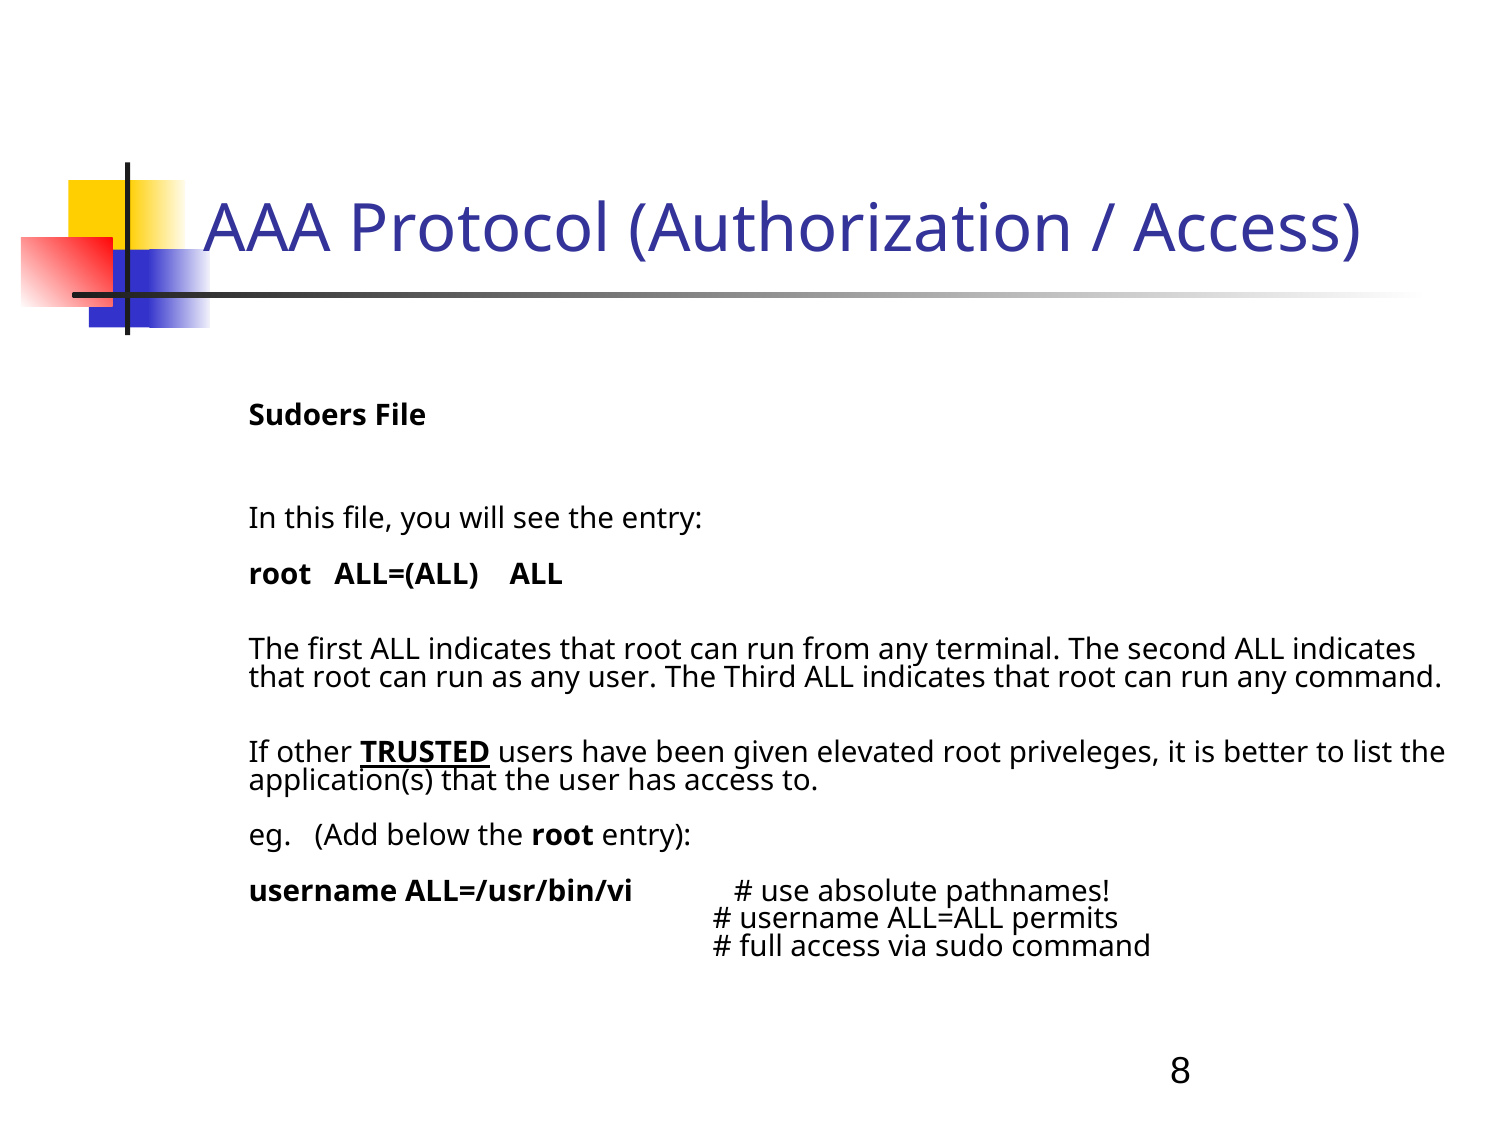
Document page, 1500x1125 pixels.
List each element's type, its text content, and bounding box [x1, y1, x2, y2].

list Sudoers File In this file, you will see the entry: root ALL=(ALL) ALL The first ALL indicates that root can run from any terminal. The second ALL indicates that root can run as any user. The Third ALL indicates that root can run any command. If other TRUSTED users have been given elevated root priveleges, it is better to list the application(s) that the user has access to. eg. (Add below the root entry): username ALL=/usr/bin/vi # use absolute pathnames! # username ALL=ALL permits # full access via sudo command [193, 331, 1469, 1007]
title AAA Protocol (Authorization / Access) [188, 35, 1468, 276]
